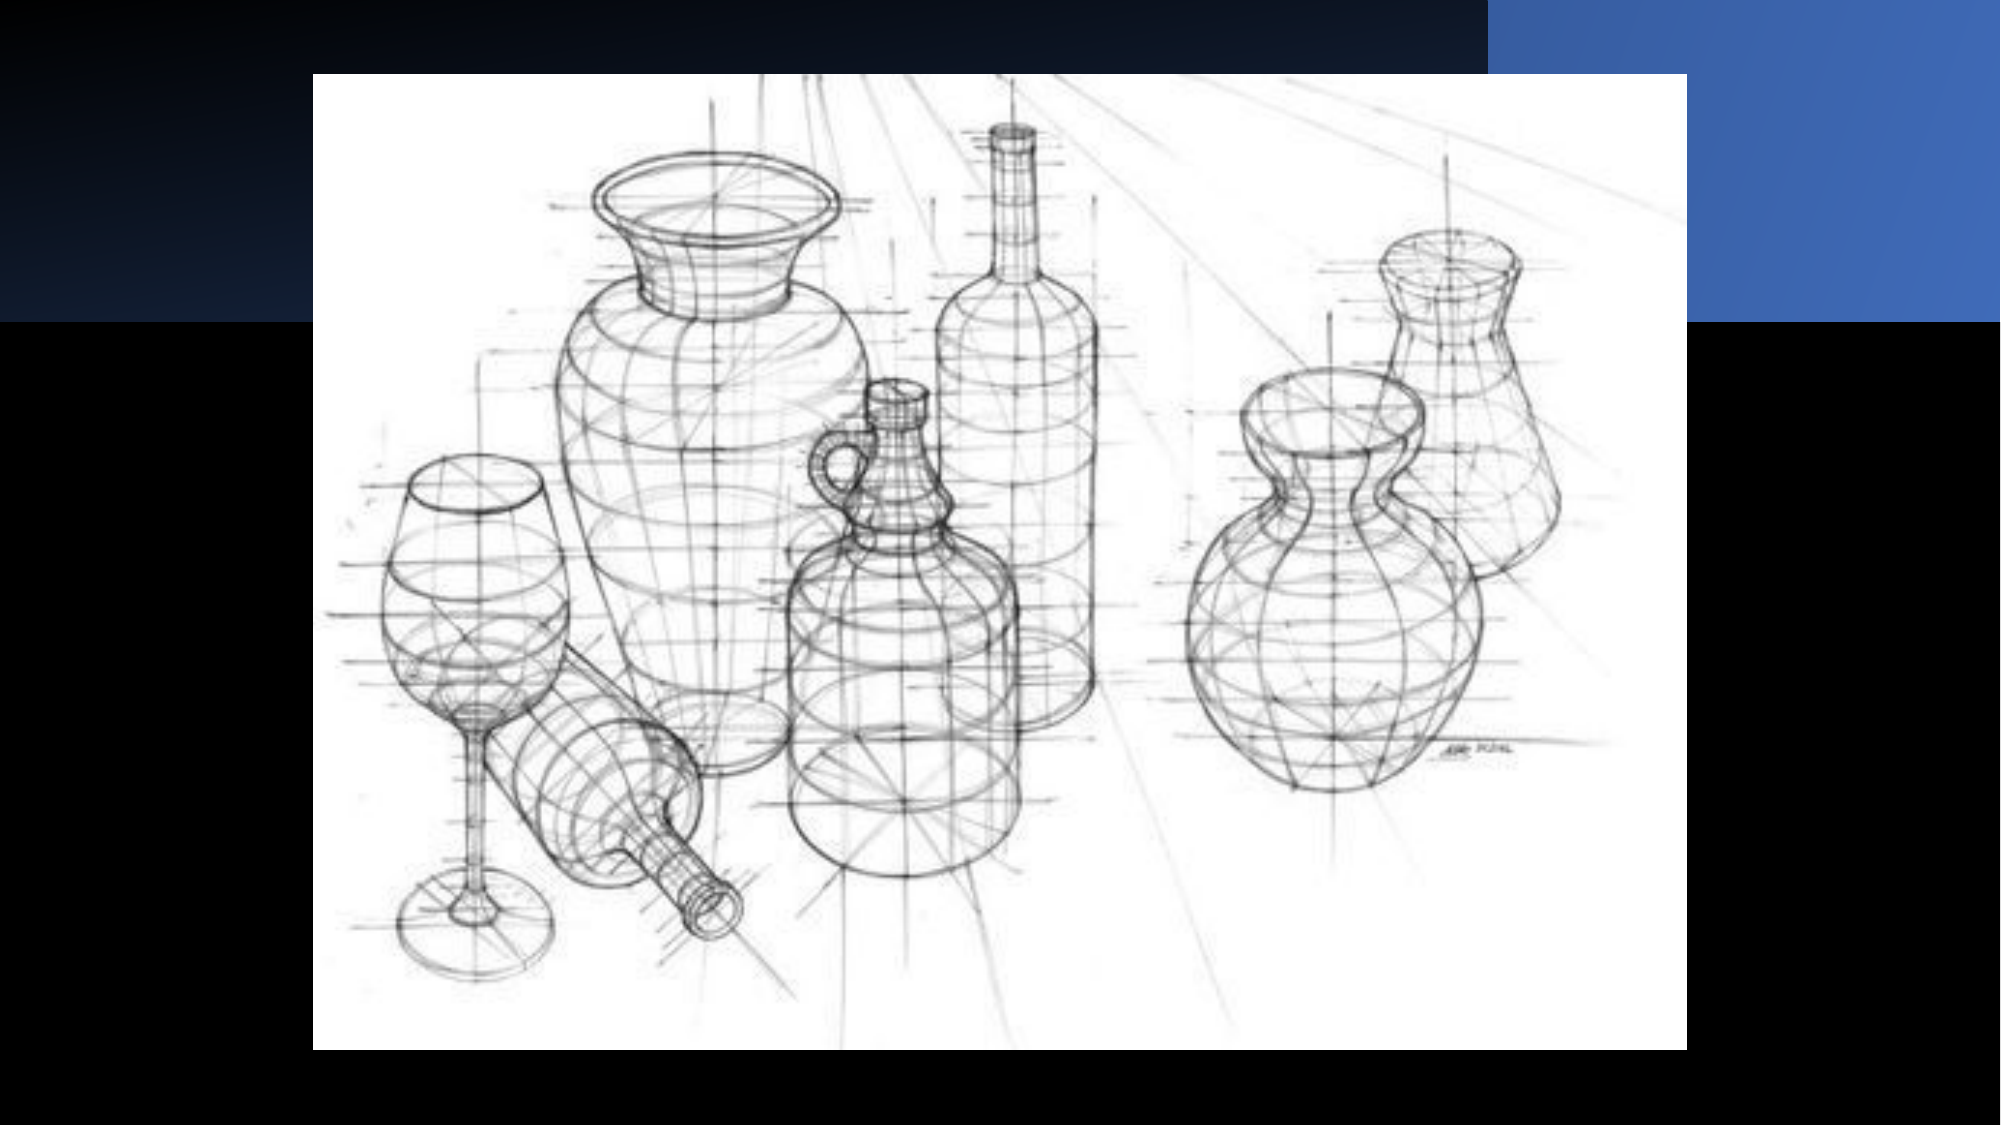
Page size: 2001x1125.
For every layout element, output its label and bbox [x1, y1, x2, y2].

text_box [0, 0, 2000, 1125]
picture [313, 75, 1687, 1051]
